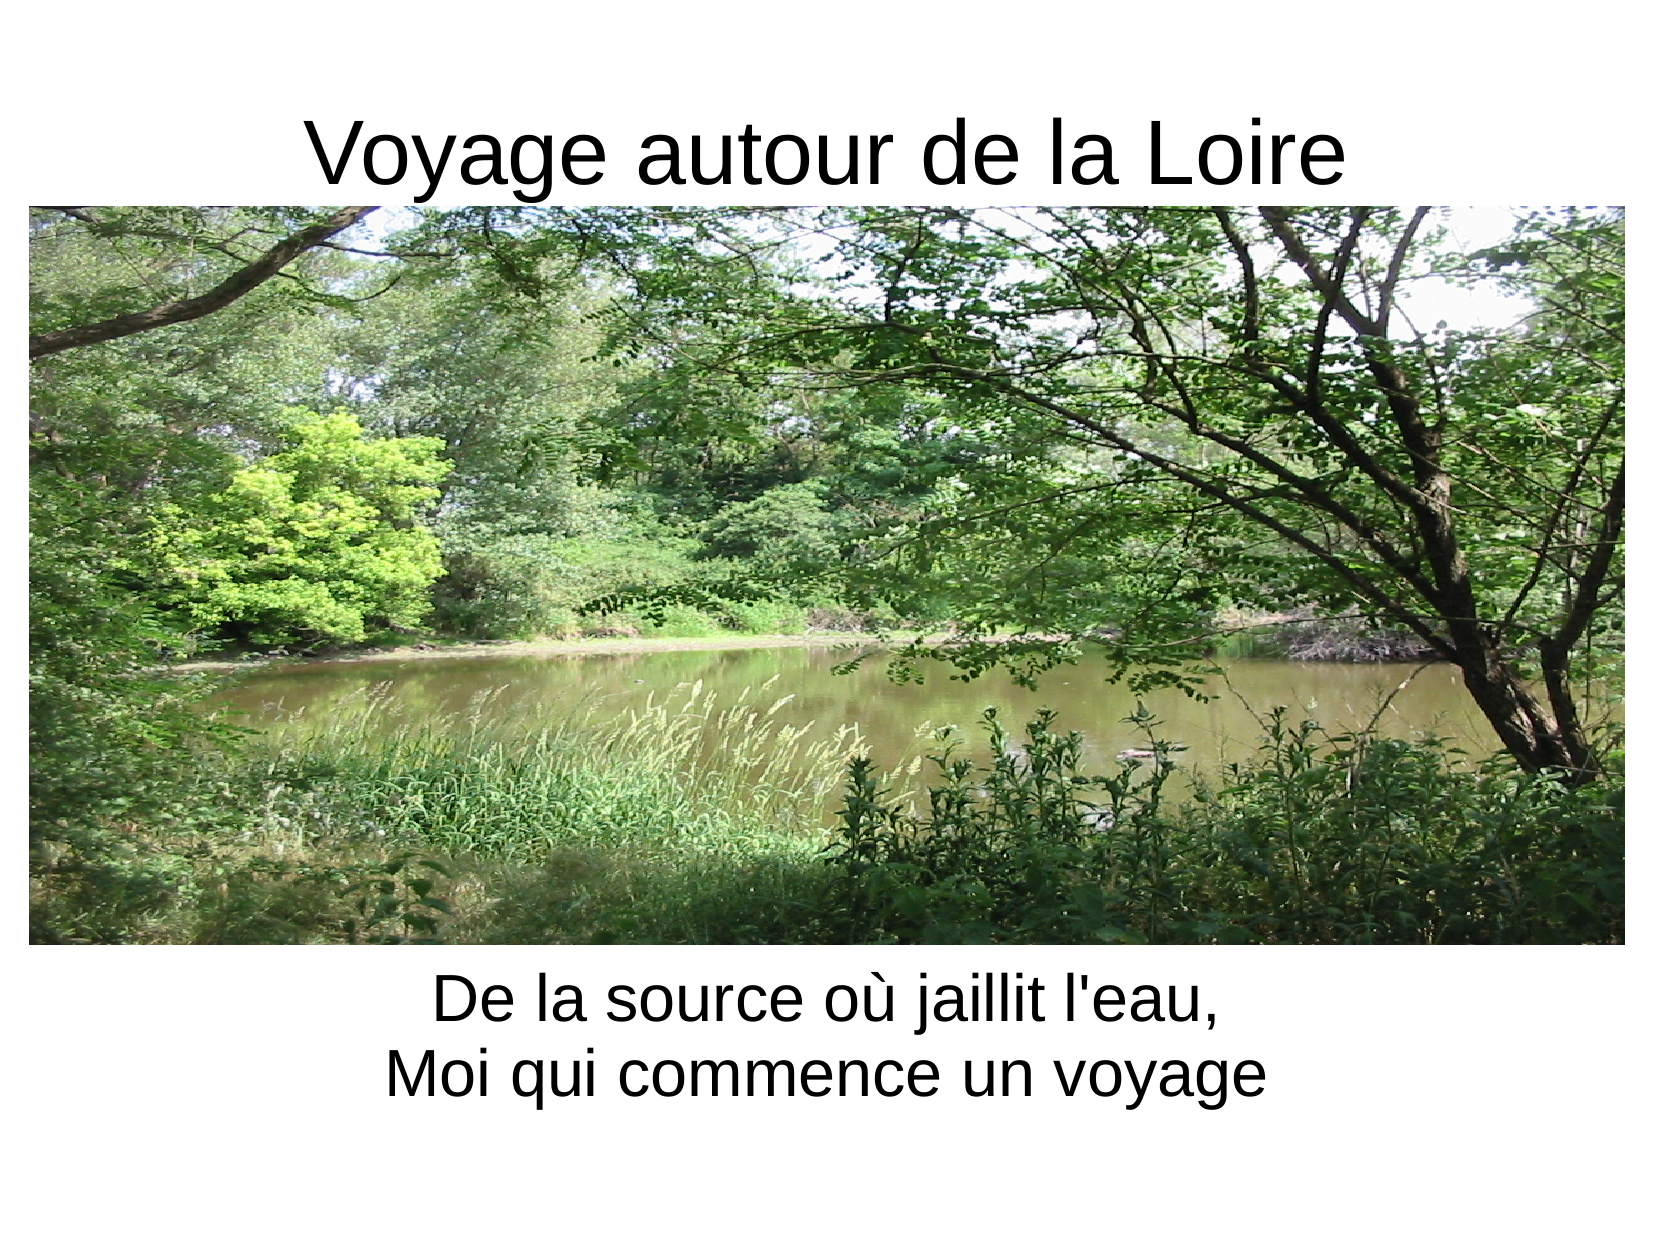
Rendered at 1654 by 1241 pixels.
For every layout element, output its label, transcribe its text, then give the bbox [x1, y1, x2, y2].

picture [29, 206, 1625, 945]
title Voyage autour de la Loire [82, 49, 1571, 206]
subtitle De la source où jaillit l'eau, Moi qui commence un voyage [82, 945, 1571, 1111]
